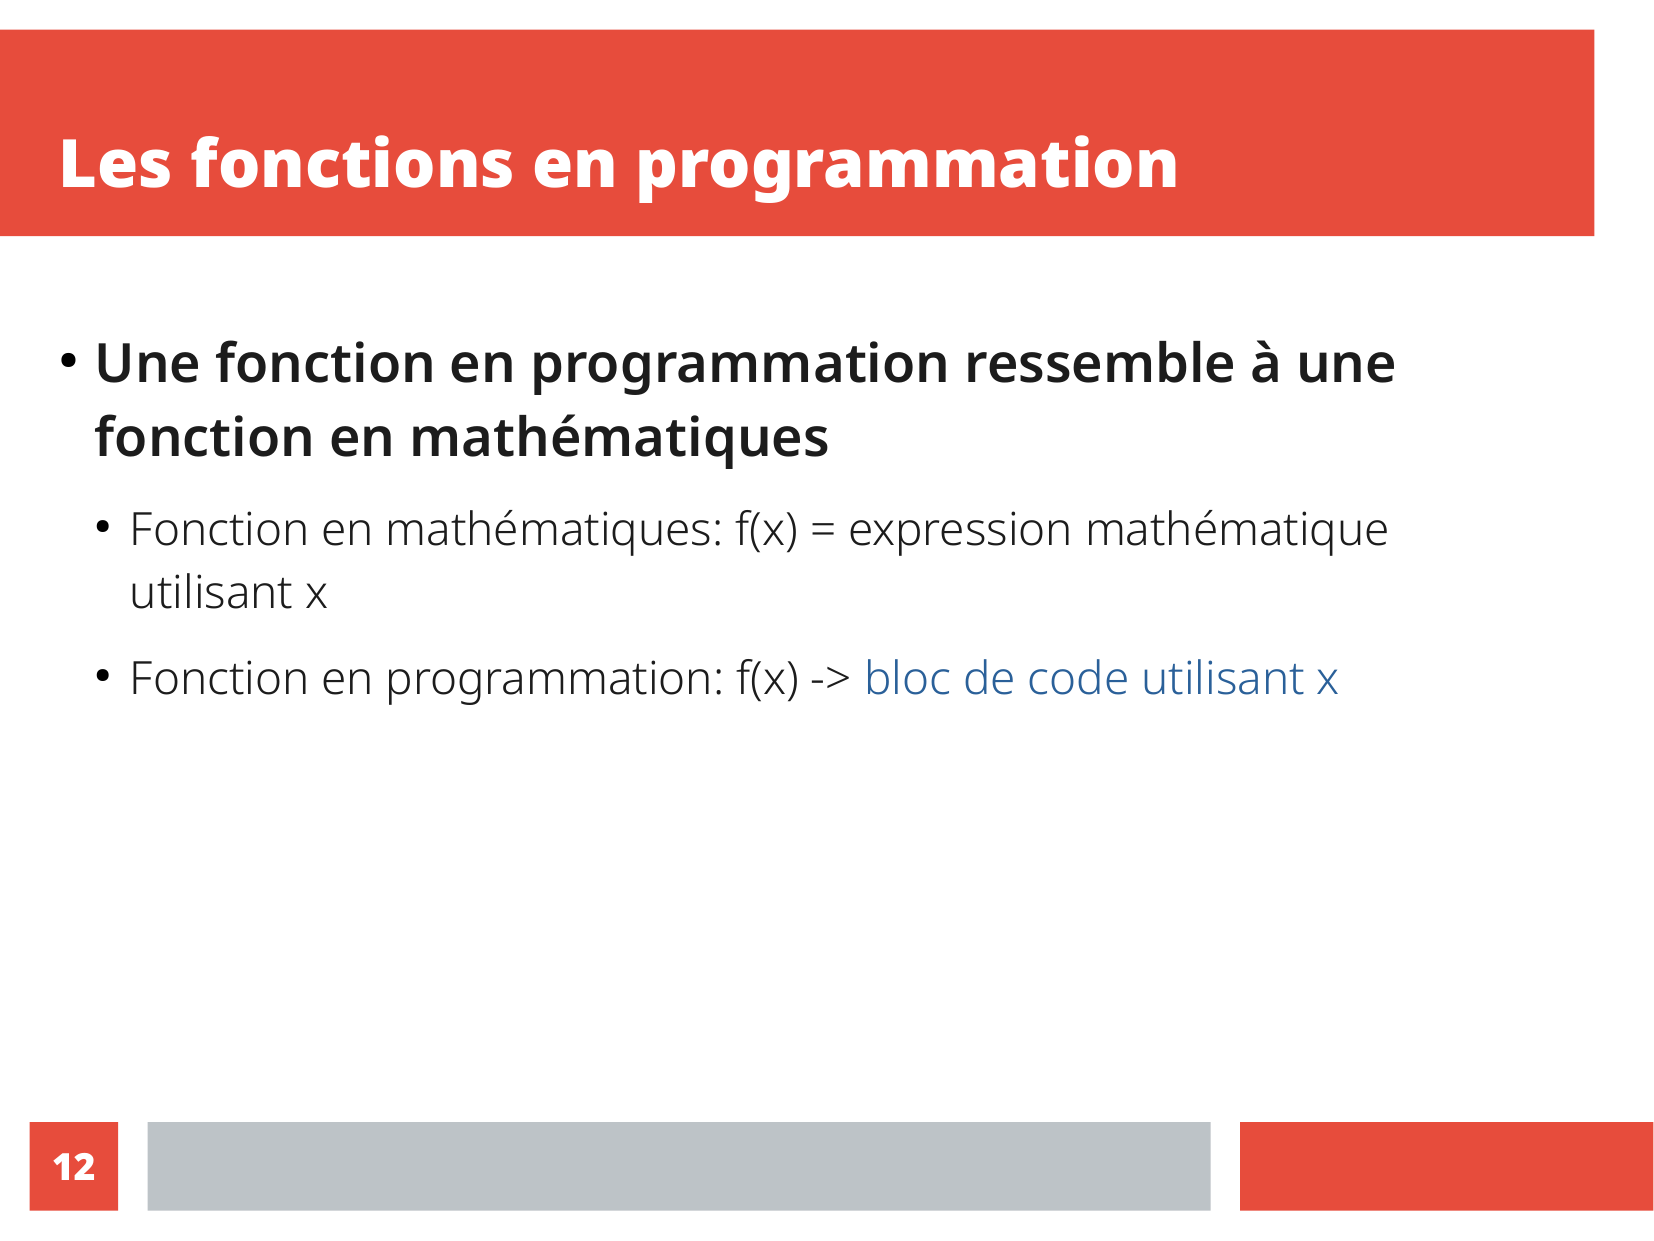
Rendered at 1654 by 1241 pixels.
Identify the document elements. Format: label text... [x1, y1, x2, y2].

list Une fonction en programmation ressemble à une fonction en mathématiques Fonction en mathématiques: f(x) = expression mathématique utilisant x Fonction en programmation: f(x) -> bloc de code utilisant x [59, 324, 1565, 1093]
title Les fonctions en programmation [59, 59, 1595, 207]
